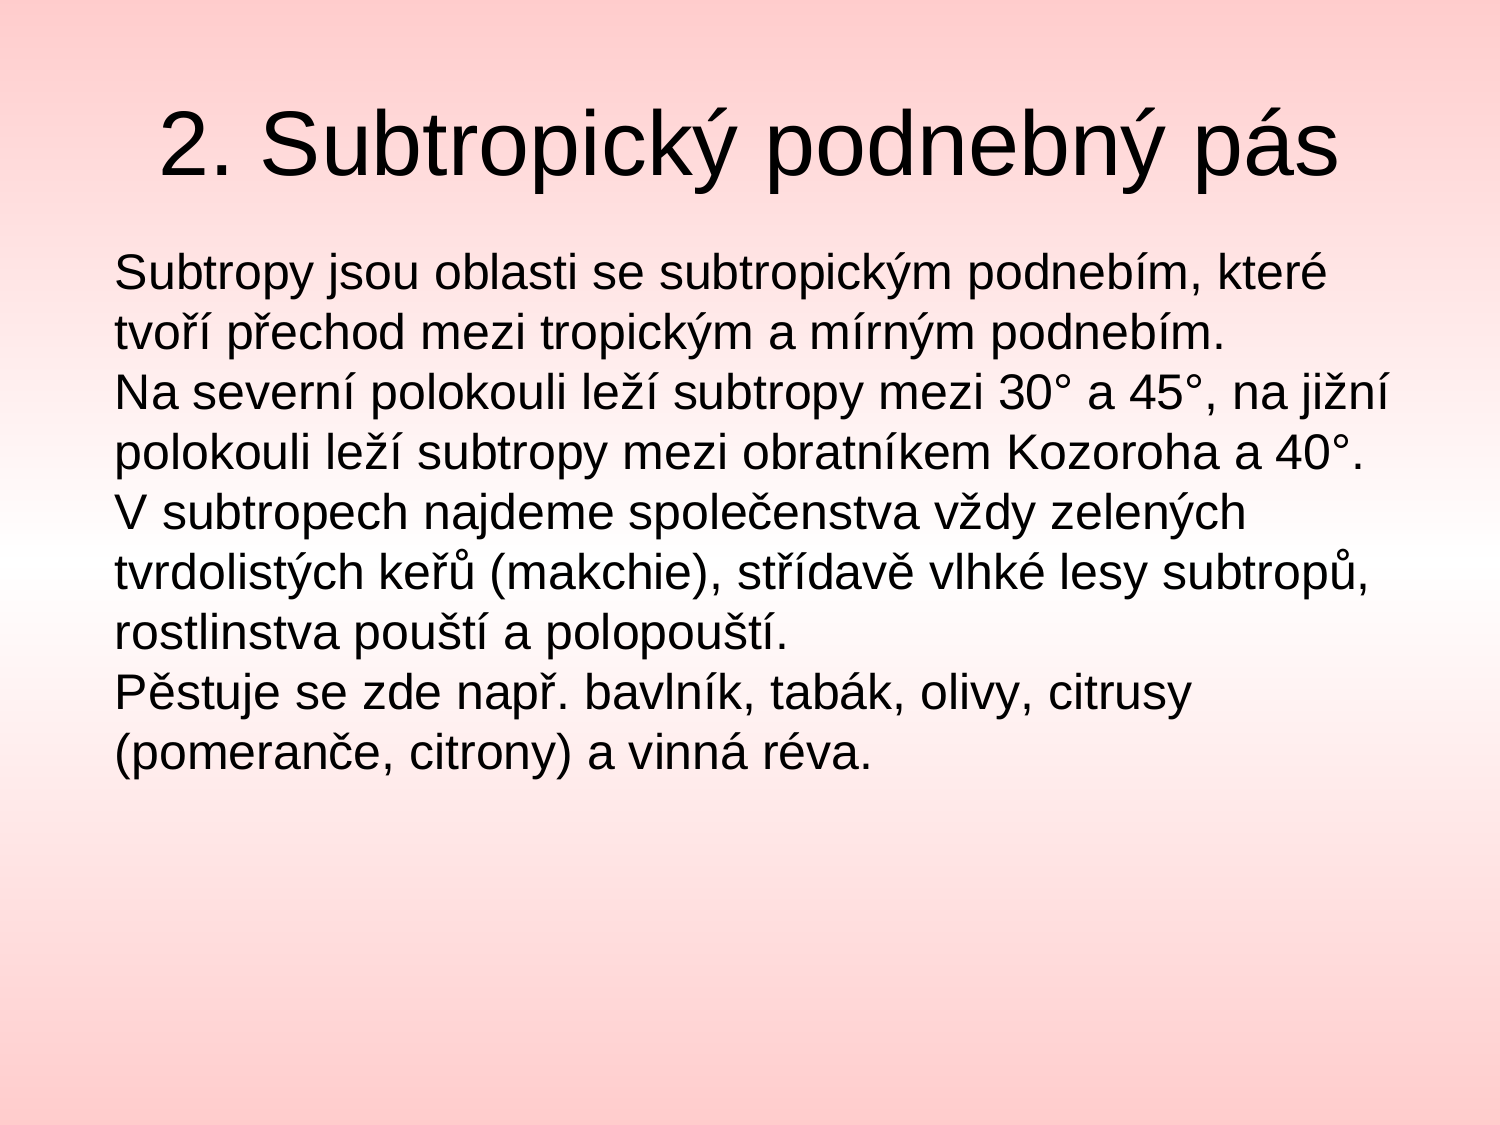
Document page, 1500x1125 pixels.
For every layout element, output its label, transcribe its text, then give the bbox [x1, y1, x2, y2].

text_box Subtropy jsou oblasti se subtropickým podnebím, které tvoří přechod mezi tropickým a mírným podnebím. Na severní polokouli leží subtropy mezi 30° a 45°, na jižní polokouli leží subtropy mezi obratníkem Kozoroha a 40°. V subtropech najdeme společenstva vždy zelených tvrdolistých keřů (makchie), střídavě vlhké lesy subtropů, rostlinstva pouští a polopouští. Pěstuje se zde např. bavlník, tabák, olivy, citrusy (pomeranče, citrony) a vinná réva. [100, 231, 1447, 879]
title 2. Subtropický podnebný pás [75, 45, 1426, 233]
